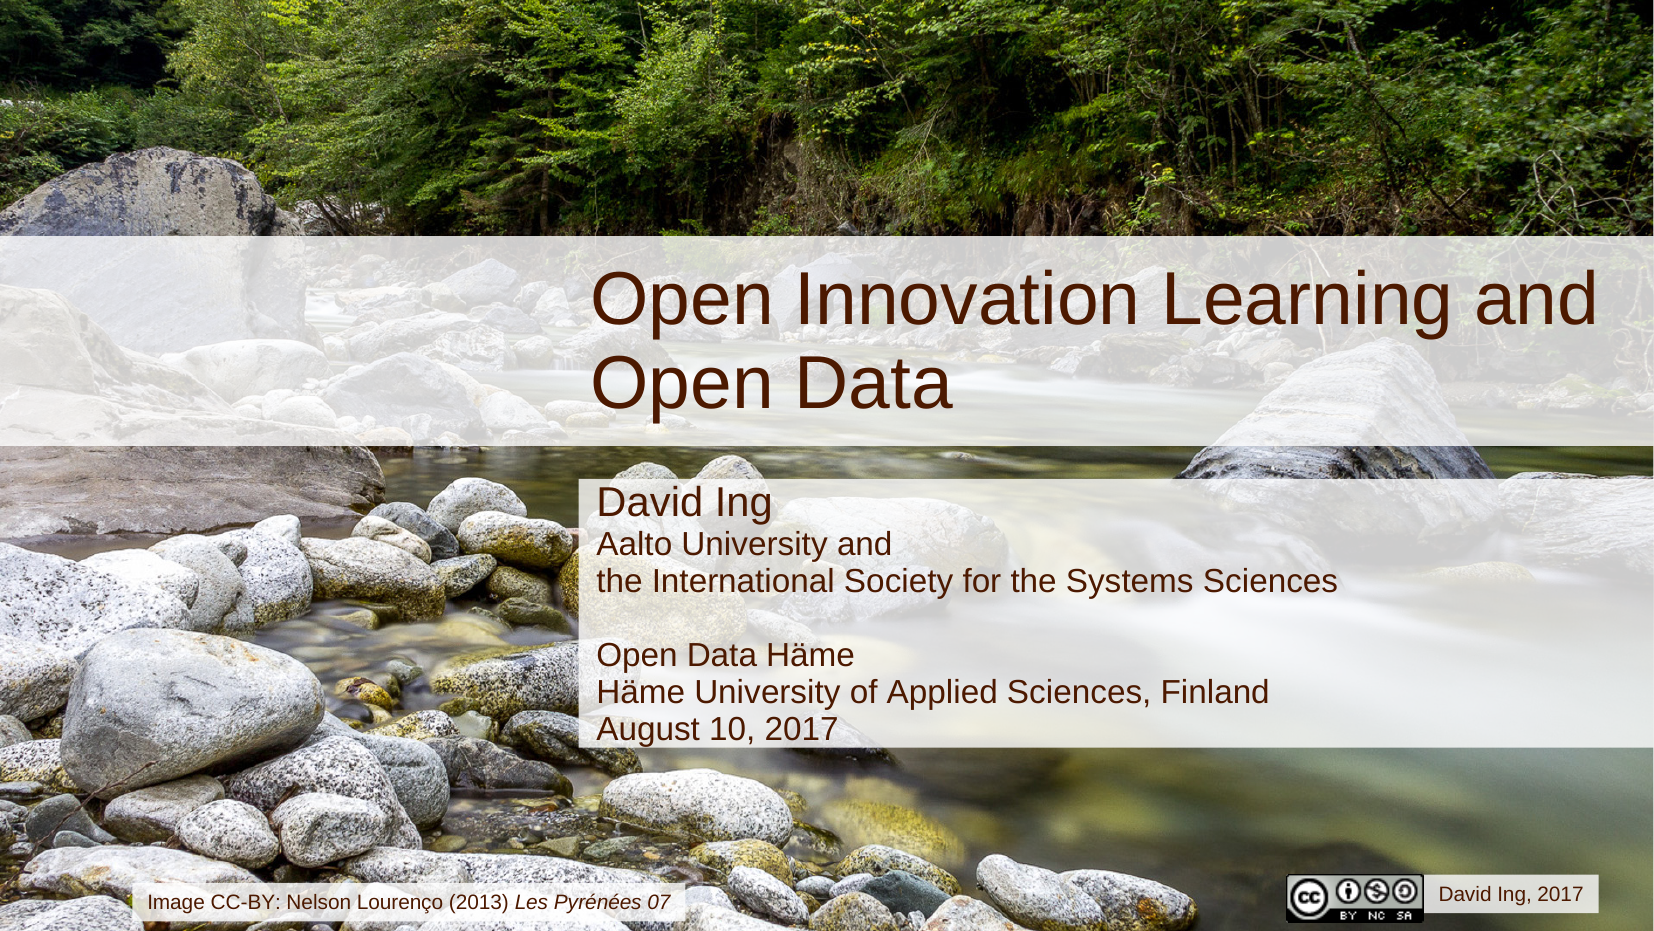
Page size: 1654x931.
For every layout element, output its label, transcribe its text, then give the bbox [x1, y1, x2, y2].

text_box David Ing, 2017 [1424, 874, 1599, 914]
picture [0, 0, 1654, 236]
picture [0, 446, 1654, 931]
list David Ing Aalto University and the International Society for the Systems Sciences Open Data Häme Häme University of Applied Sciences, Finland August 10, 2017 [578, 478, 1654, 748]
title Open Innovation Learning and Open Data [0, 236, 1654, 446]
